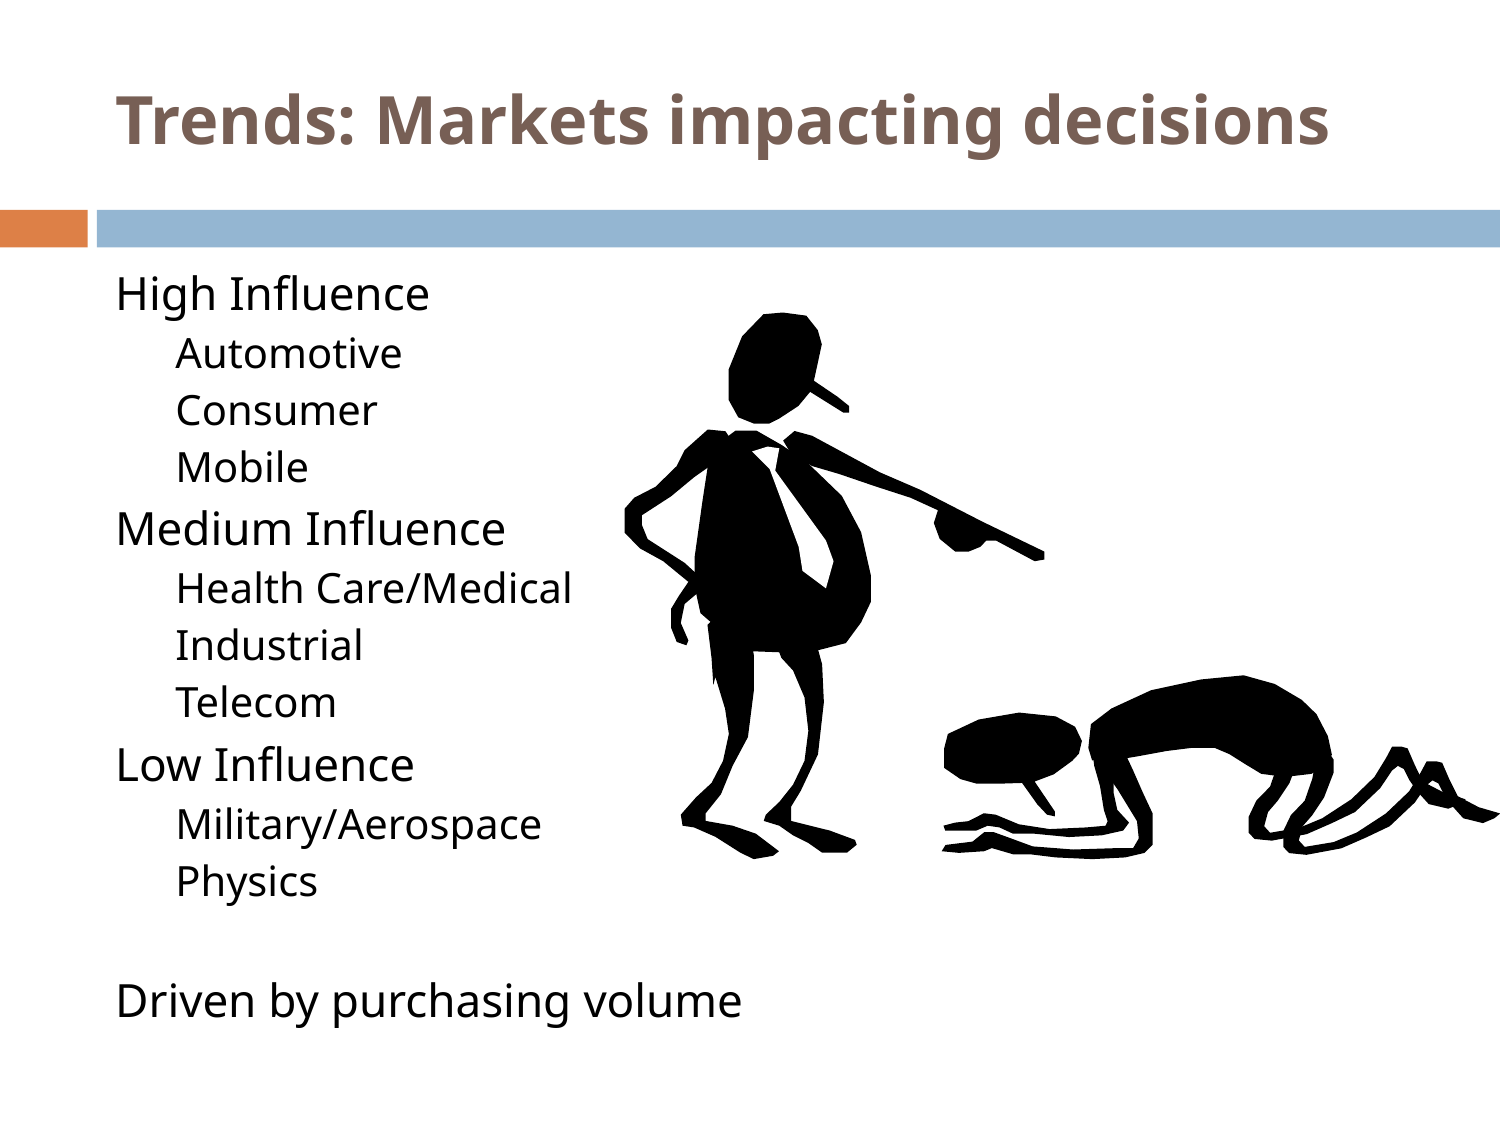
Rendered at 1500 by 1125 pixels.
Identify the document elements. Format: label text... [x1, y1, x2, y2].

title Trends: Markets impacting decisions [100, 37, 1463, 201]
list High Influence Automotive Consumer Mobile Medium Influence Health Care/Medical Industrial Telecom Low Influence Military/Aerospace Physics Driven by purchasing volume [100, 262, 1438, 1001]
picture [624, 312, 1500, 860]
